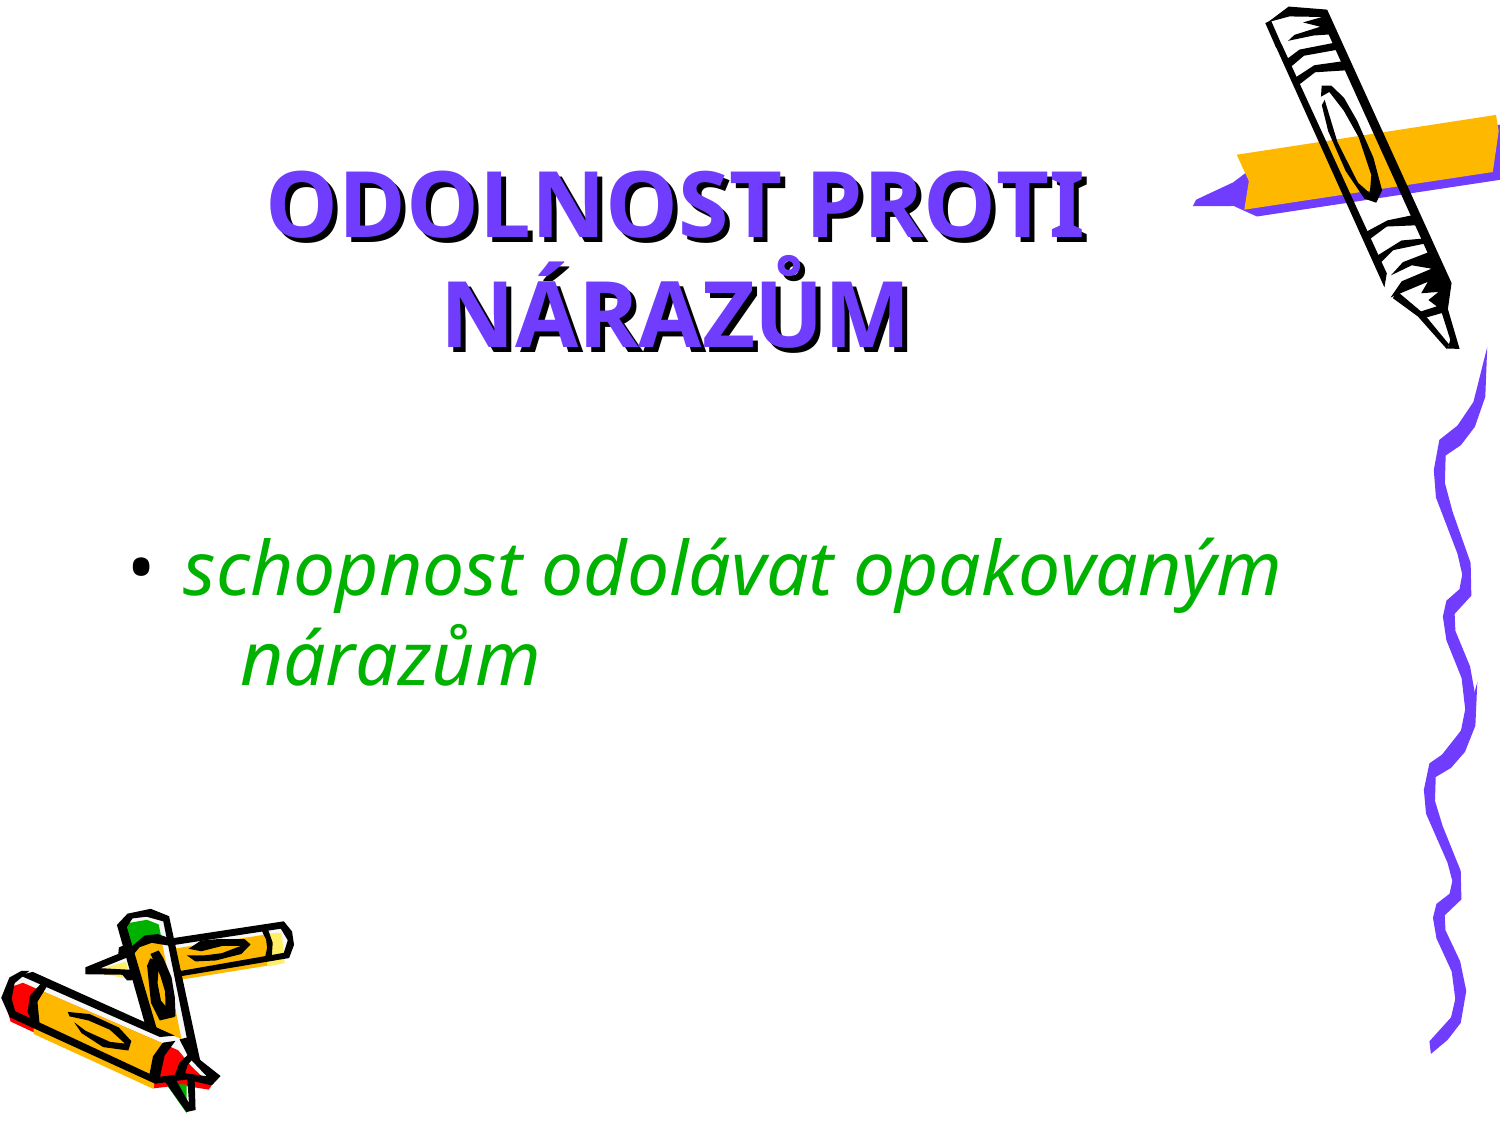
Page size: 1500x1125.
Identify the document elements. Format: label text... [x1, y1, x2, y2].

list schopnost odolávat opakovaným nárazům [112, 512, 1375, 717]
title ODOLNOST PROTI NÁRAZŮM [112, 110, 1240, 374]
